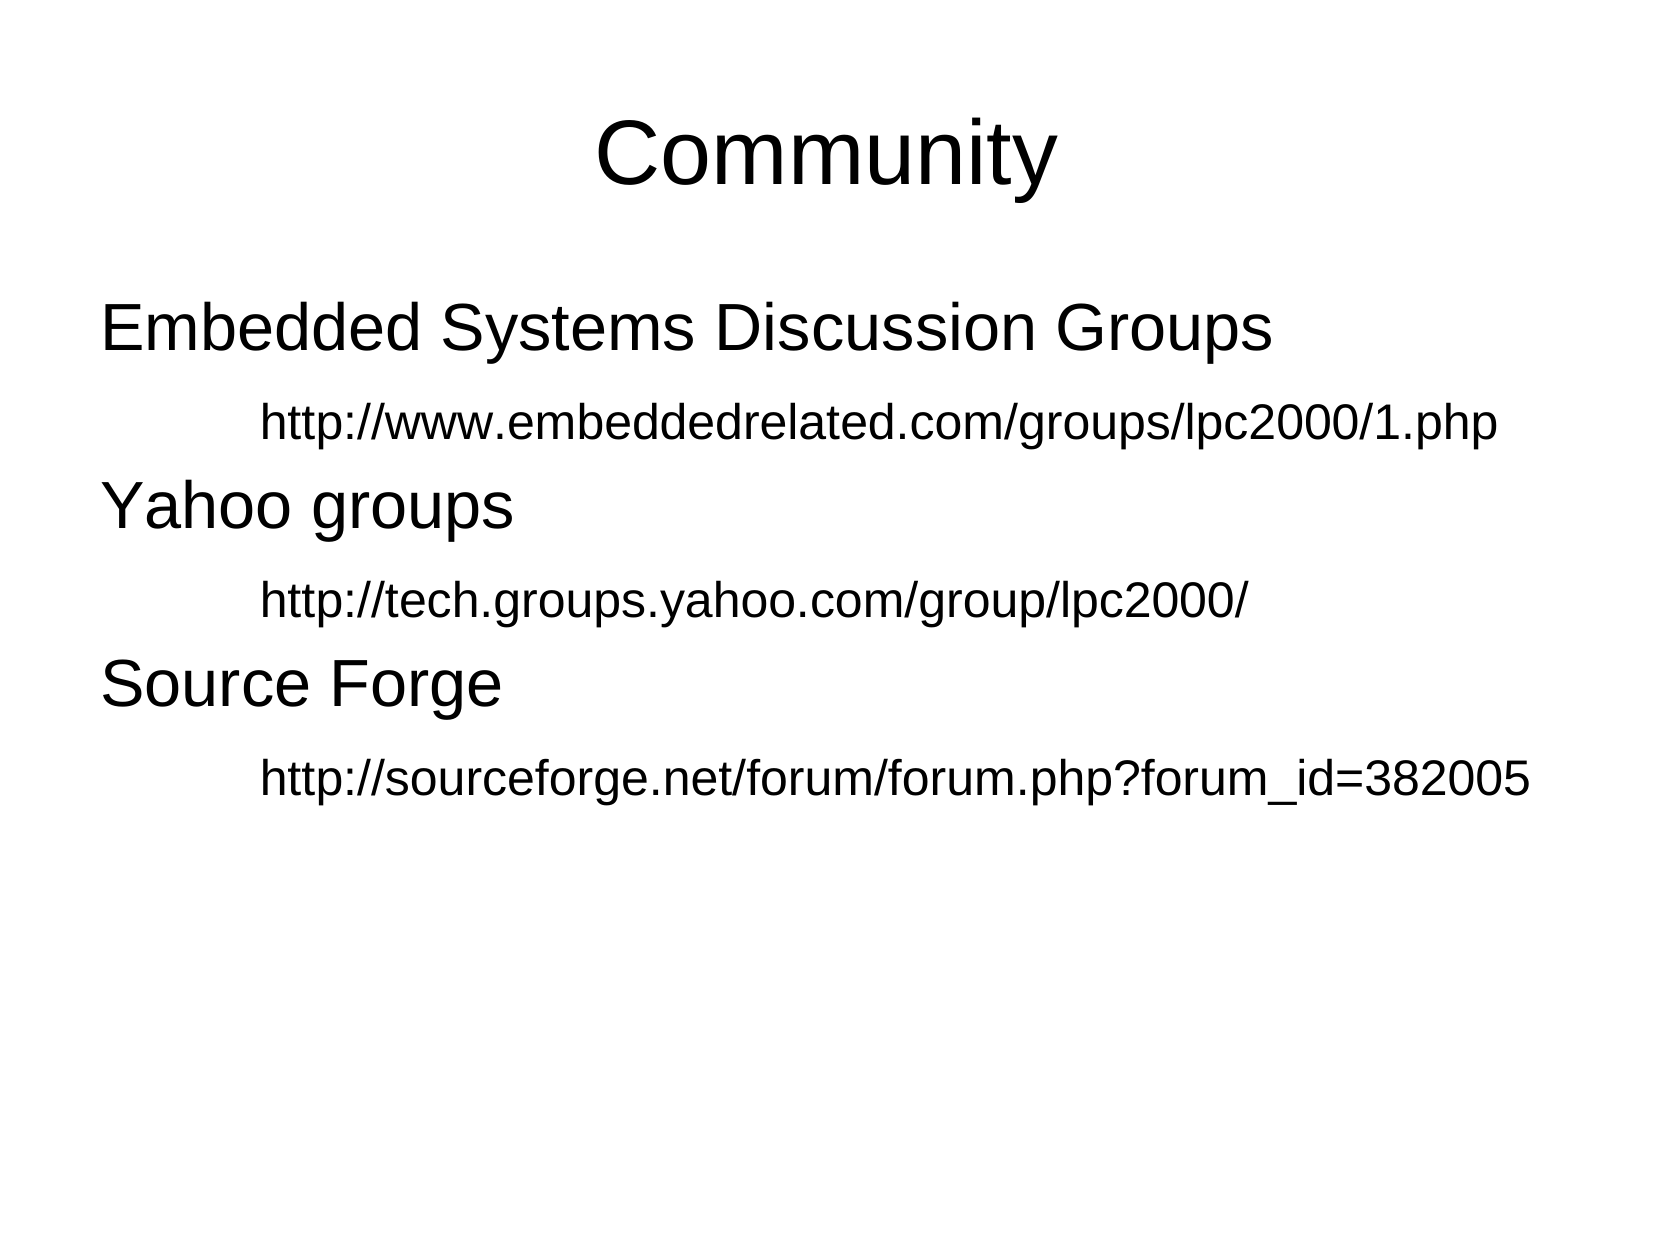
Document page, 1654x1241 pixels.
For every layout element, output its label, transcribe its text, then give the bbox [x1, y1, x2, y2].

list Embedded Systems Discussion Groups http://www.embeddedrelated.com/groups/lpc2000/1.php Yahoo groups http://tech.groups.yahoo.com/group/lpc2000/ Source Forge http://sourceforge.net/forum/forum.php?forum_id=382005 [82, 290, 1571, 1109]
title Community [82, 49, 1571, 257]
